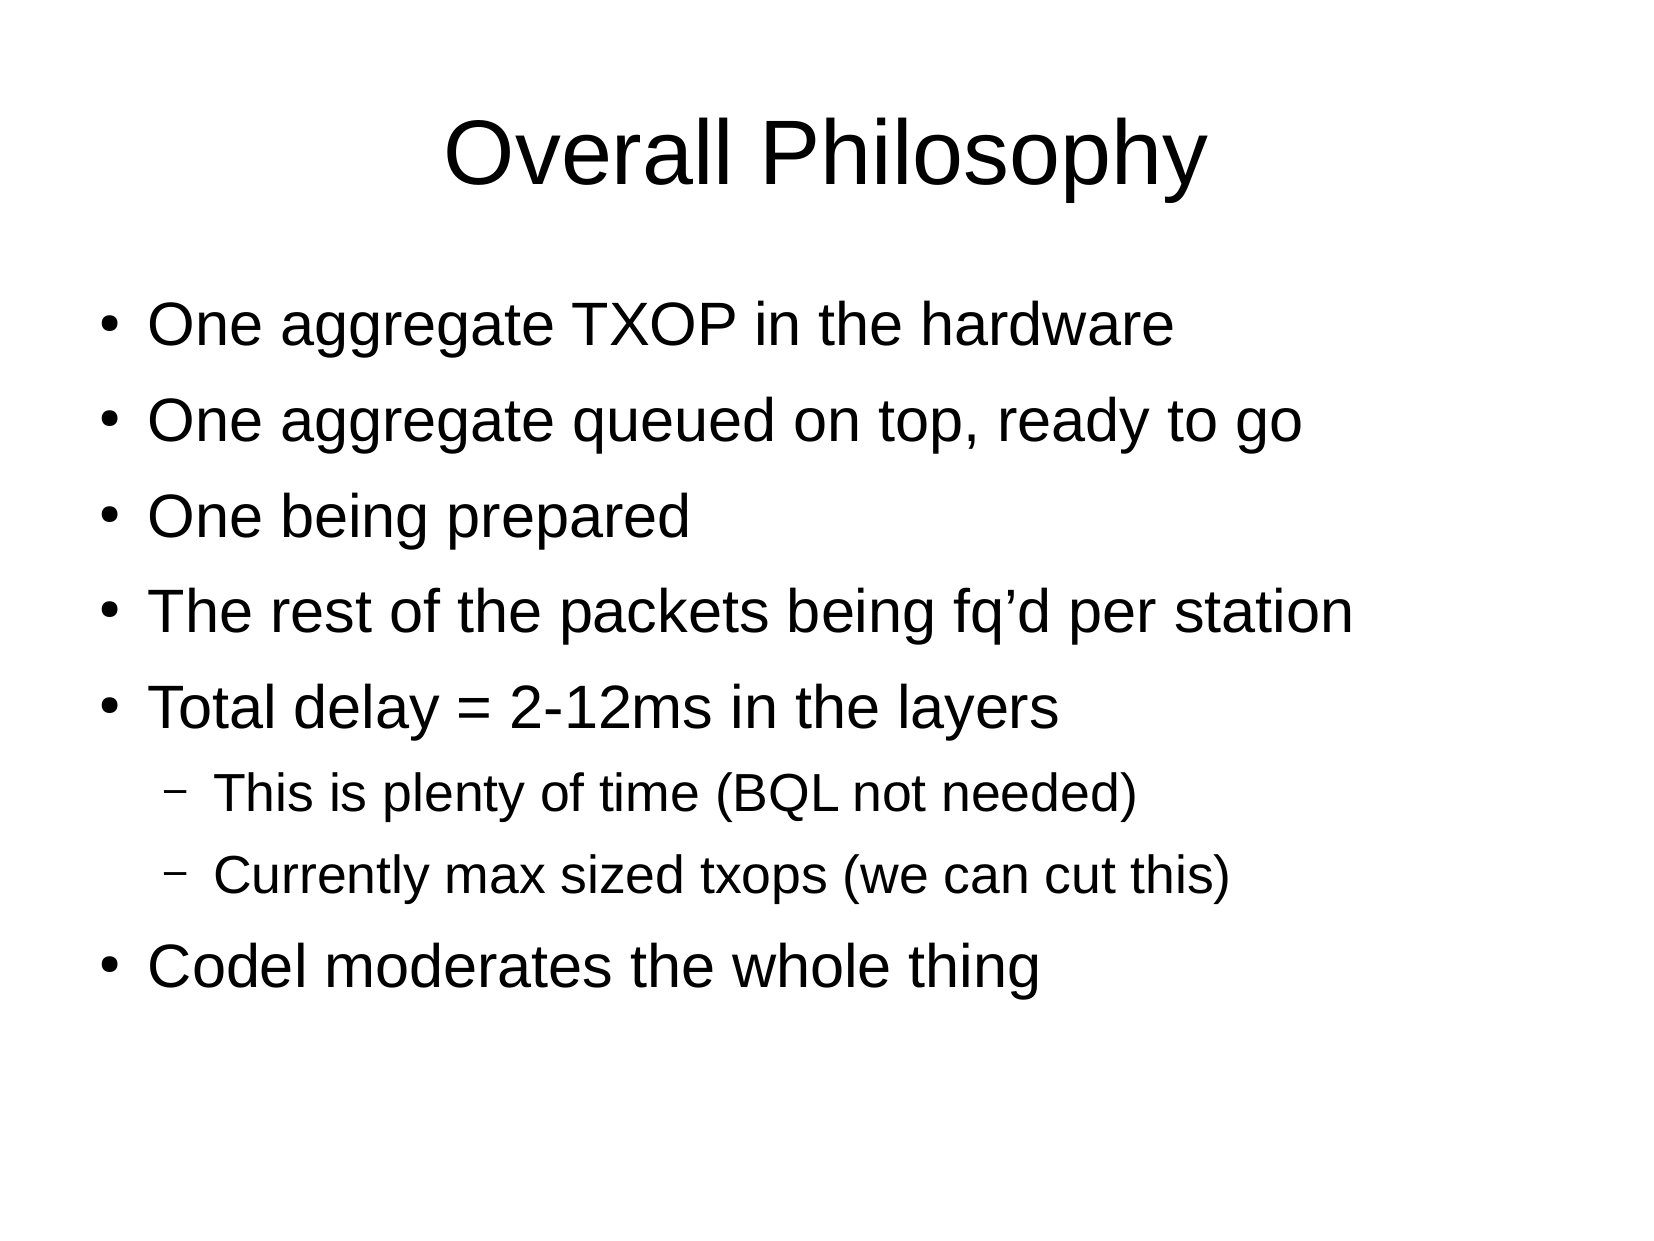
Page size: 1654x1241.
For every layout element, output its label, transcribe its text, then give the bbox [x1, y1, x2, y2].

title Overall Philosophy [82, 49, 1571, 257]
list One aggregate TXOP in the hardware One aggregate queued on top, ready to go One being prepared The rest of the packets being fq’d per station Total delay = 2-12ms in the layers This is plenty of time (BQL not needed) Currently max sized txops (we can cut this) Codel moderates the whole thing [82, 290, 1571, 1010]
